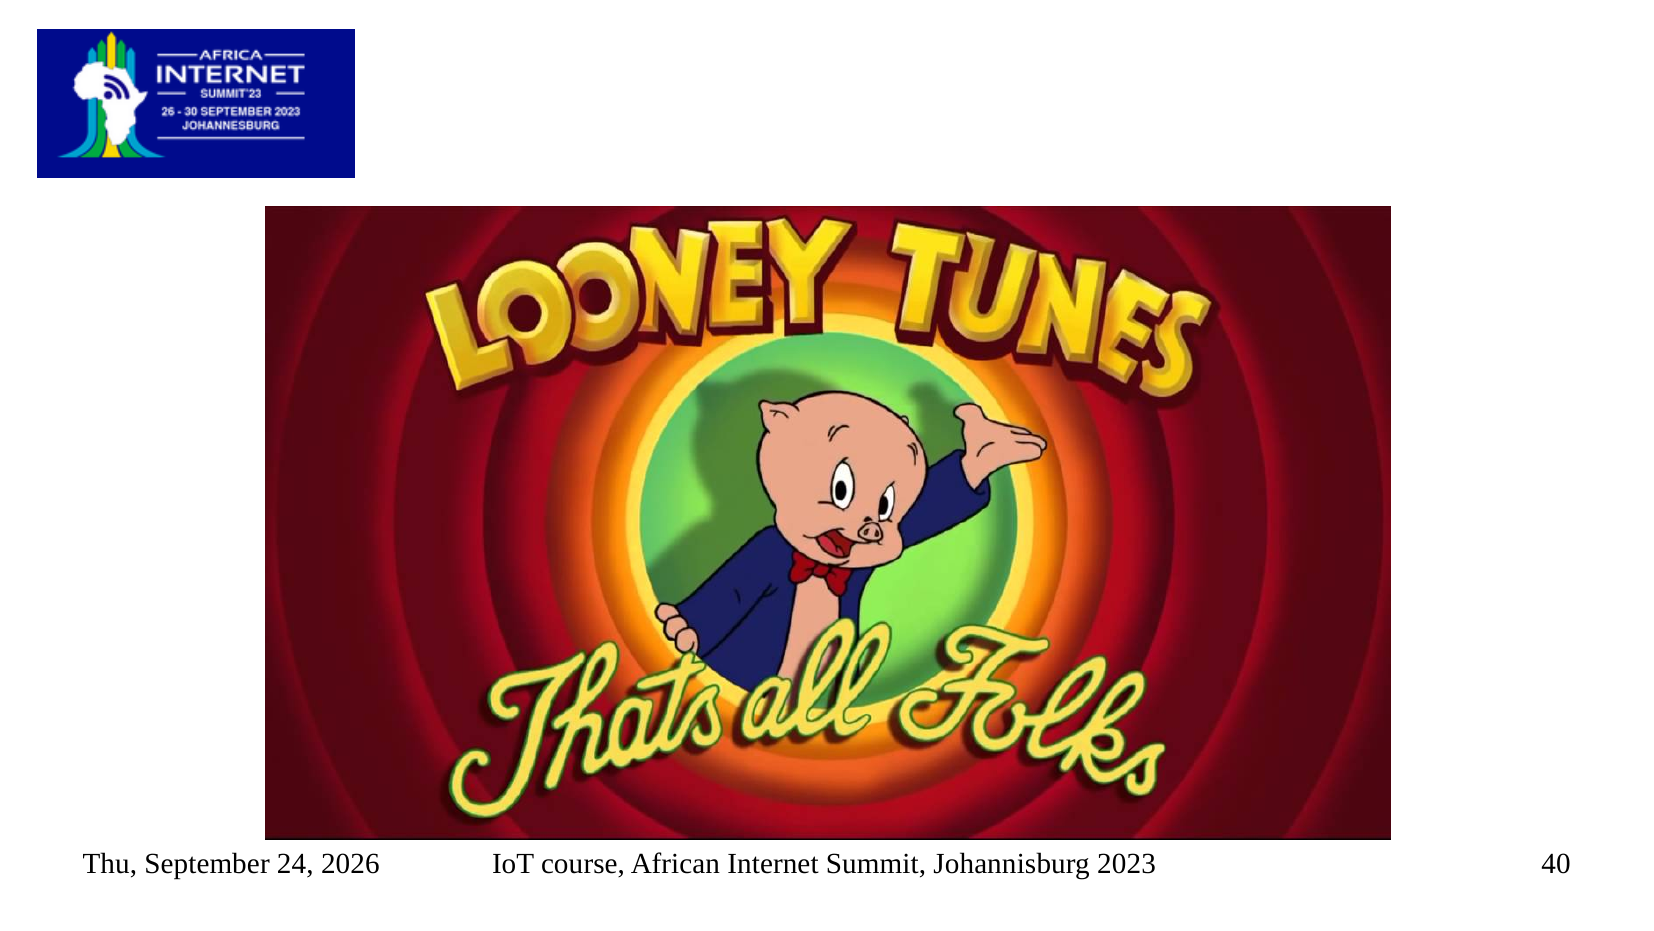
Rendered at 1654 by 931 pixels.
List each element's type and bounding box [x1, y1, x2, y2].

picture [37, 29, 355, 178]
picture [265, 206, 1391, 840]
